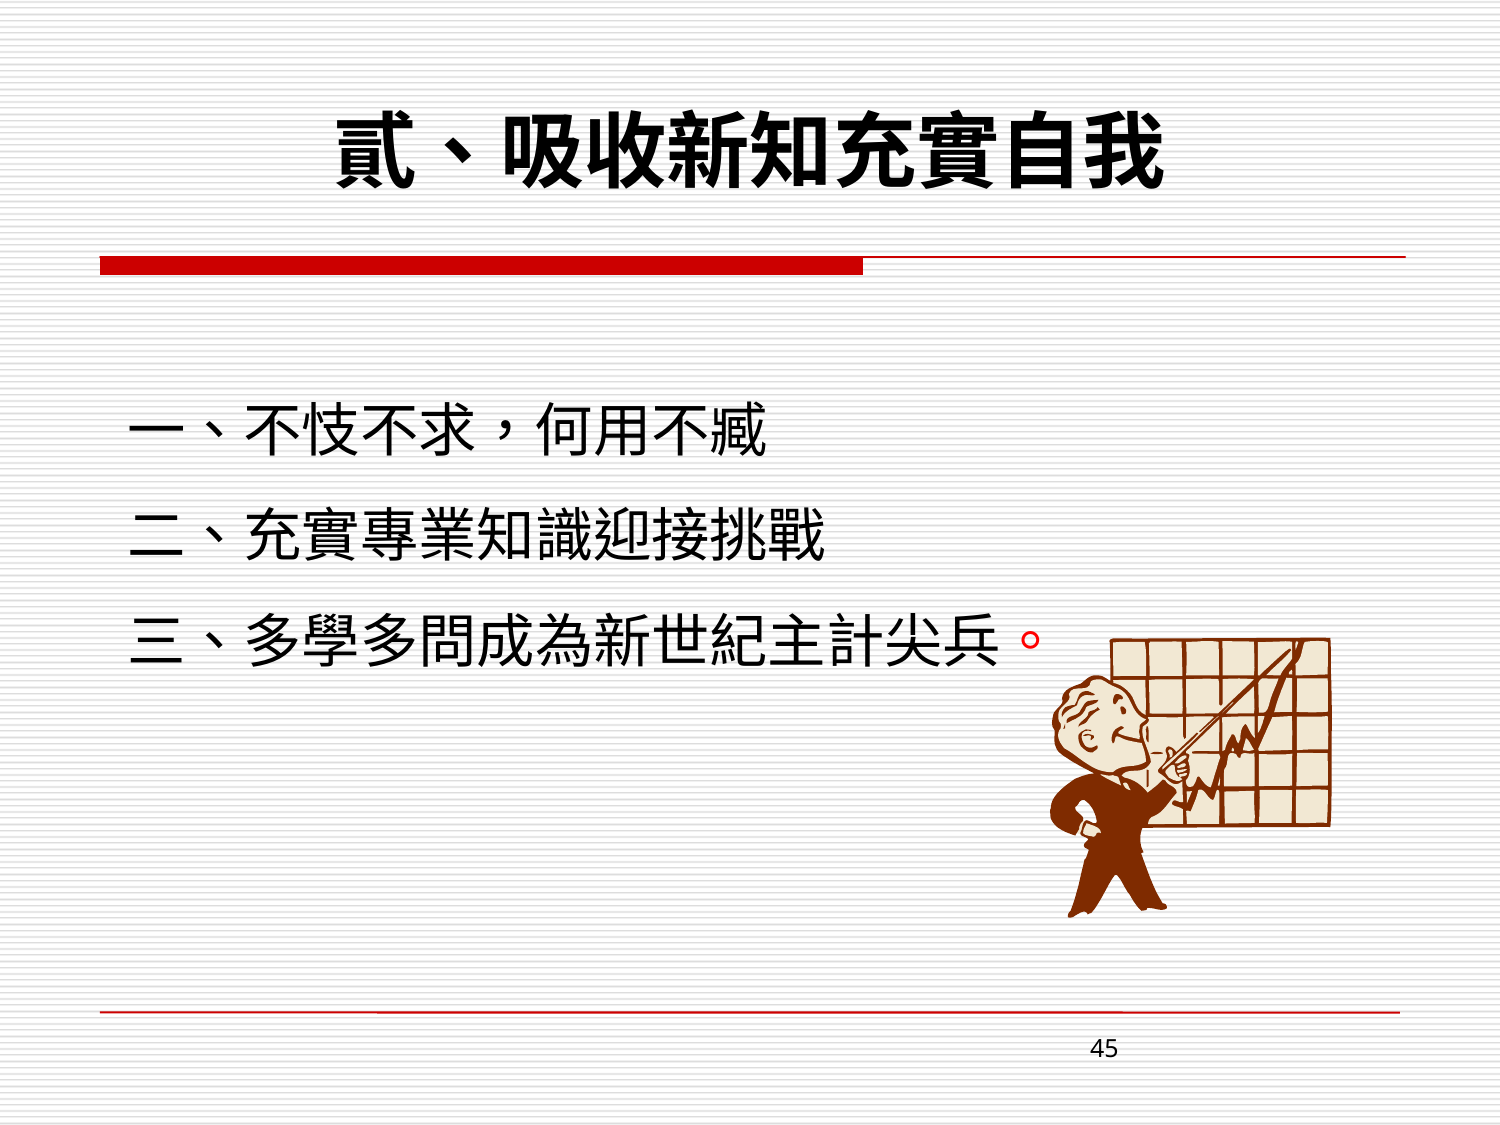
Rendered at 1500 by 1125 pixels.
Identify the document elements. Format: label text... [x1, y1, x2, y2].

text_box [1074, 1024, 1400, 1103]
text_box 一、不忮不求，何用不臧 二、充實專業知識迎接挑戰 三、多學多問成為新世紀主計尖兵。 [112, 385, 1377, 684]
text_box 貳、吸收新知充實自我 [77, 90, 1423, 205]
picture [1050, 637, 1333, 919]
